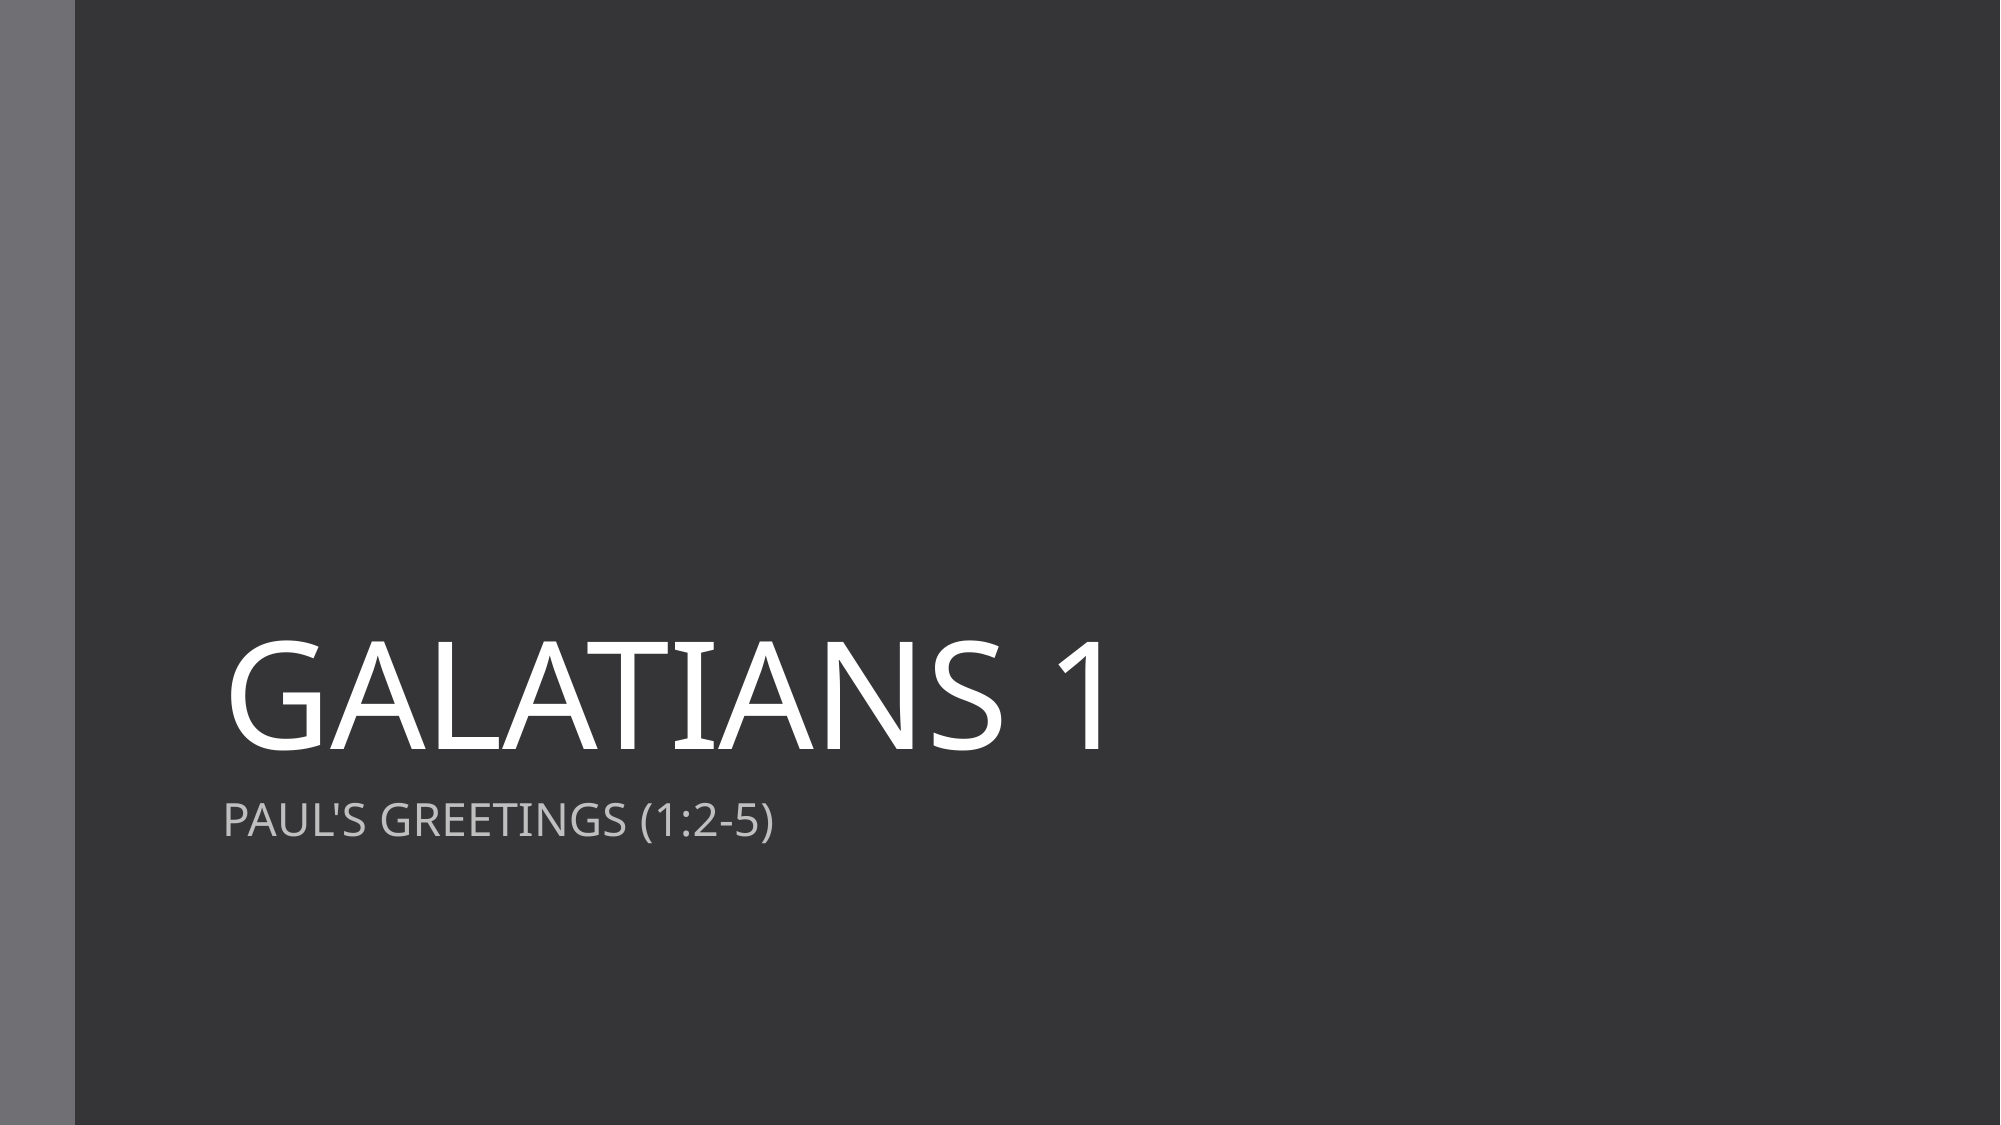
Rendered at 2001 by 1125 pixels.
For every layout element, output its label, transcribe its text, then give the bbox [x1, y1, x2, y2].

title GALATIANS 1 [206, 124, 1752, 787]
subtitle PAUL'S GREETINGS (1:2-5) [206, 787, 1752, 1066]
